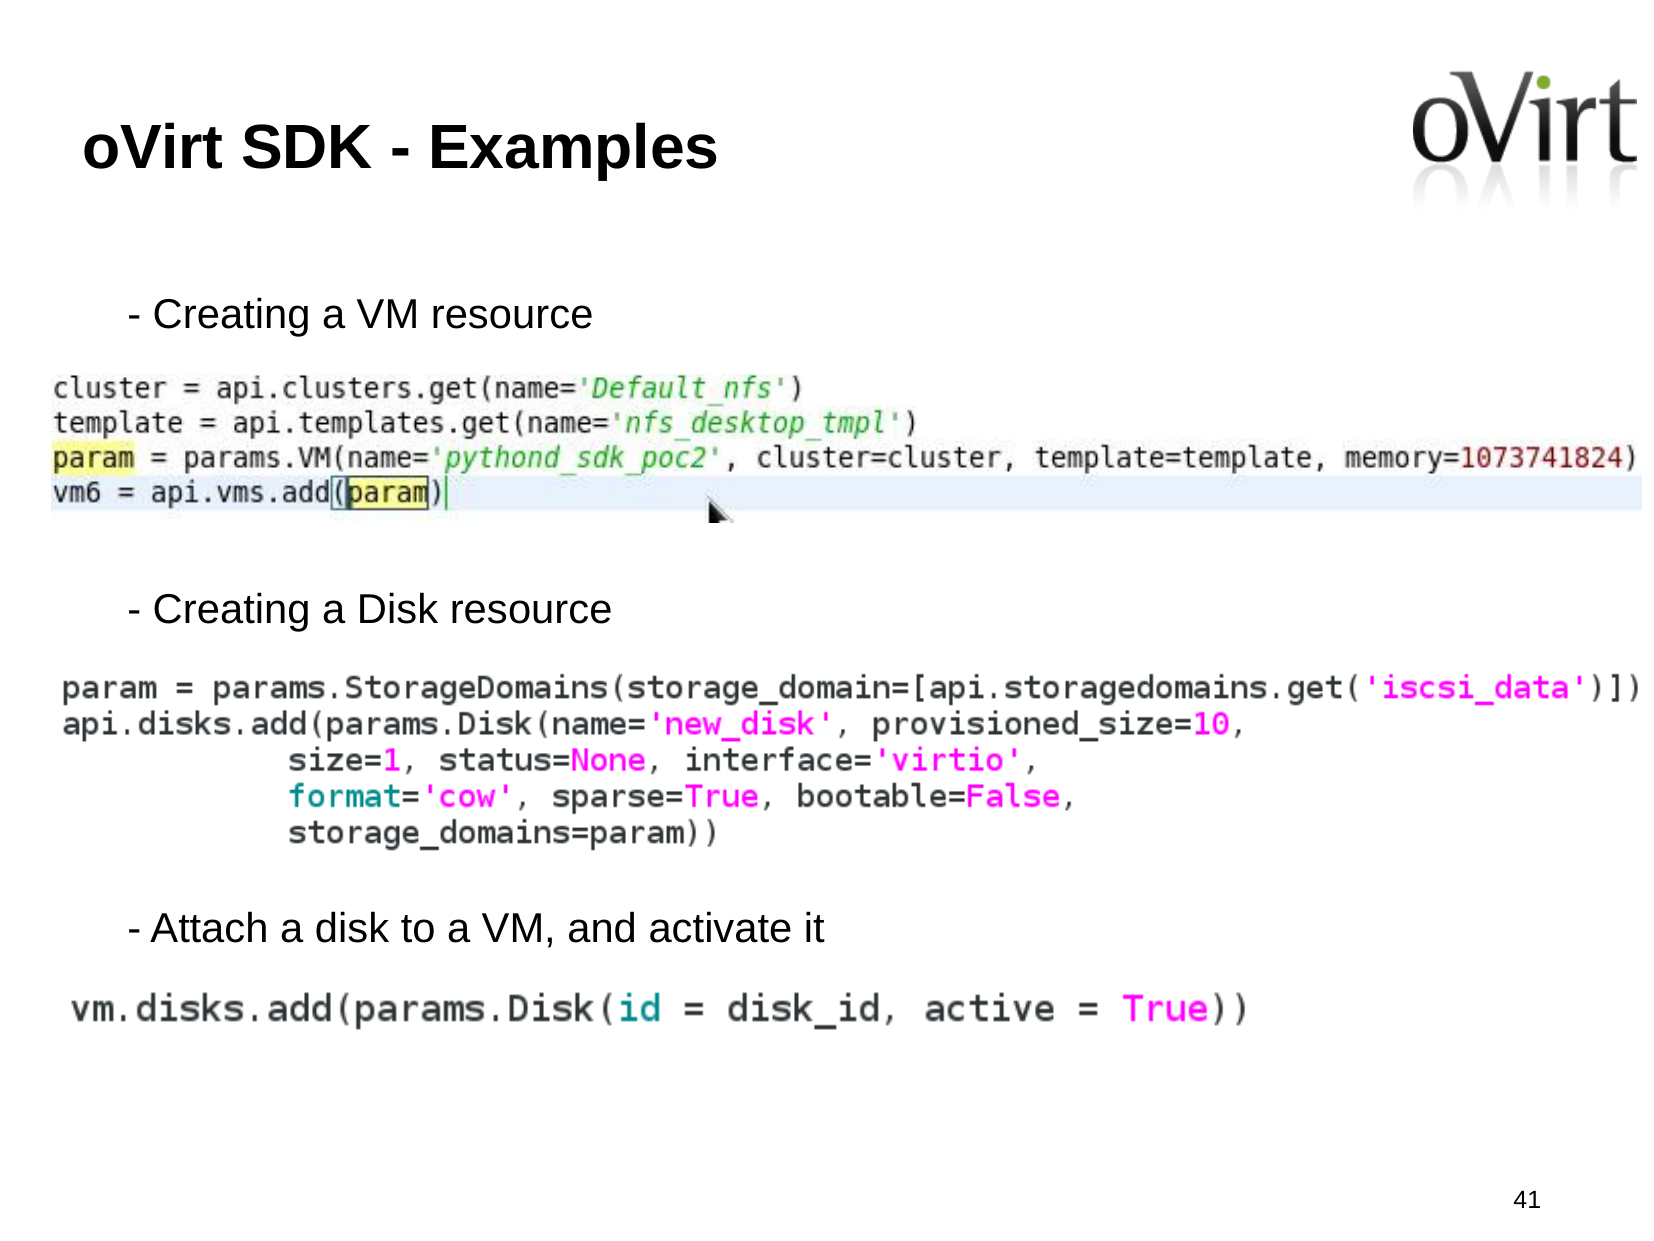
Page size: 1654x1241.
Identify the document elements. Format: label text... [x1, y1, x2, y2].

picture [66, 971, 1267, 1050]
picture [1413, 63, 1637, 212]
text_box - Creating a Disk resource [112, 578, 1201, 641]
text_box - Attach a disk to a VM, and activate it [112, 897, 1201, 959]
text_box - Creating a VM resource [112, 283, 1201, 345]
picture [59, 671, 1650, 866]
picture [51, 374, 1642, 523]
title oVirt SDK - Examples [82, 96, 751, 198]
